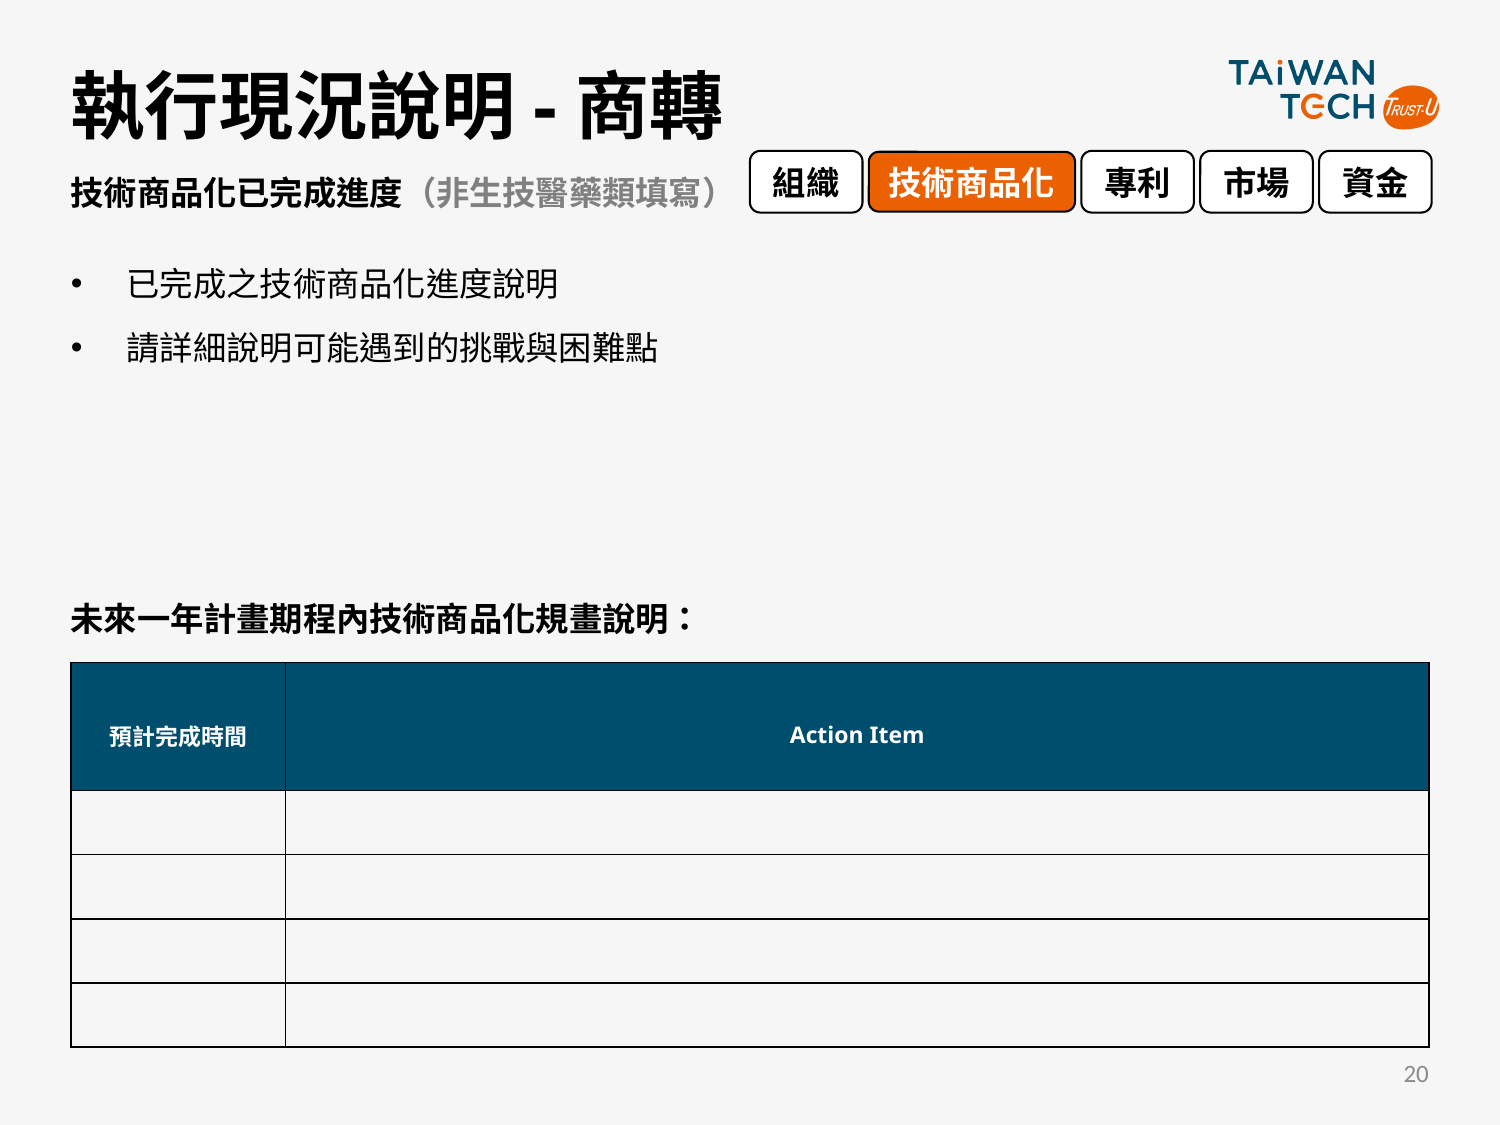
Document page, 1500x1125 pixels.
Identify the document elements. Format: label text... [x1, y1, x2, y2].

table_cell [286, 920, 1428, 982]
table_header Action Item [286, 663, 1428, 790]
title 執行現況說明-商轉 [55, 33, 1444, 156]
table_cell [72, 855, 285, 918]
text_box 技術商品化 [868, 151, 1076, 164]
text_box 未來一年計畫期程內技術商品化規畫說明： [55, 591, 1476, 646]
text_box 資金 [1319, 150, 1432, 164]
text_box 組織 [749, 150, 863, 164]
text_box 專利 [1081, 150, 1194, 164]
text_box 市場 [1200, 150, 1313, 164]
table_cell [286, 791, 1428, 854]
table_cell [72, 984, 285, 1046]
table_cell [72, 791, 285, 854]
table_header 預計完成時間 [72, 663, 285, 790]
text_box 技術商品化已完成進度（非生技醫藥類填寫） [55, 164, 1476, 220]
text_box 已完成之技術商品化進度說明 請詳細說明可能遇到的挑戰與困難點 [55, 236, 1442, 507]
slide_number <編號> [1106, 1042, 1445, 1103]
table_cell [72, 920, 285, 982]
table_cell [286, 855, 1428, 918]
table_cell [286, 984, 1428, 1046]
